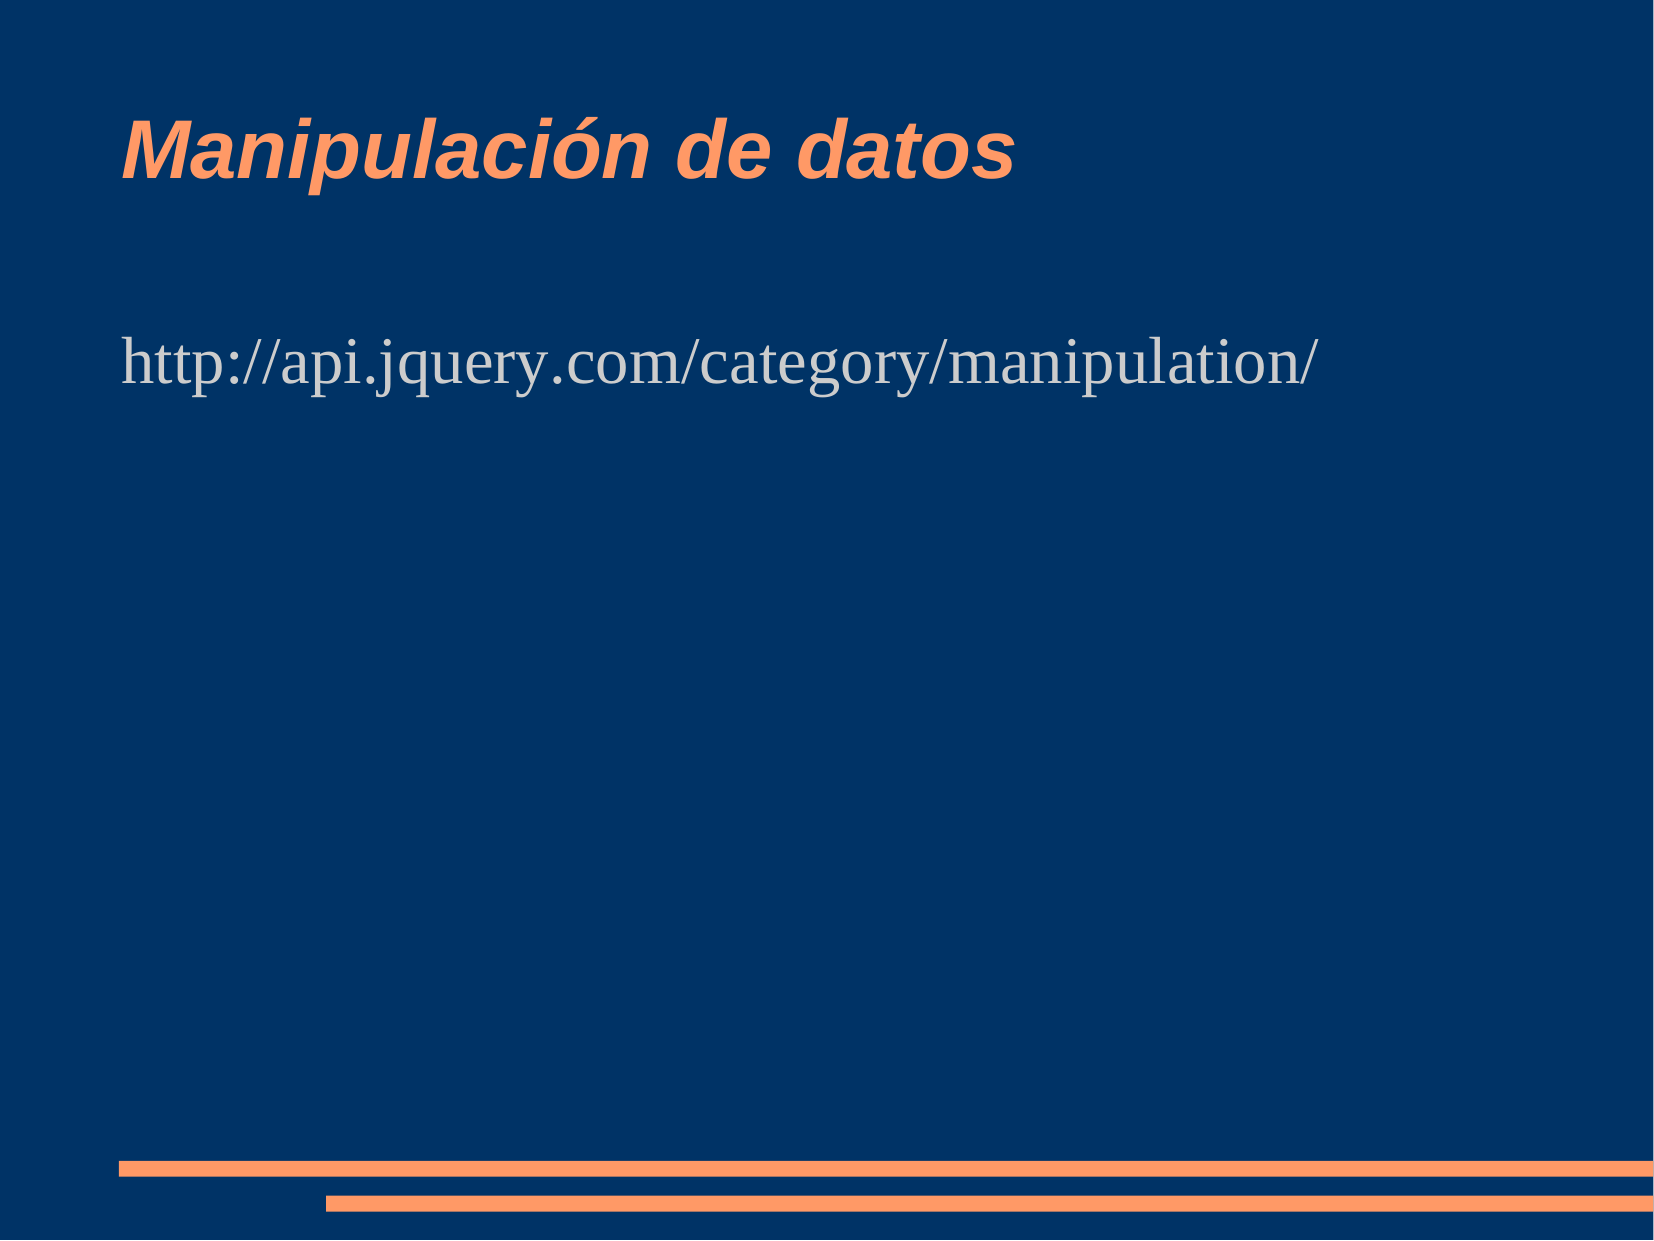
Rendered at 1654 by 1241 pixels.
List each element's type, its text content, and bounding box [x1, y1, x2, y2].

subtitle http://api.jquery.com/category/manipulation/ [121, 323, 1561, 1139]
title Manipulación de datos [121, 53, 1534, 246]
